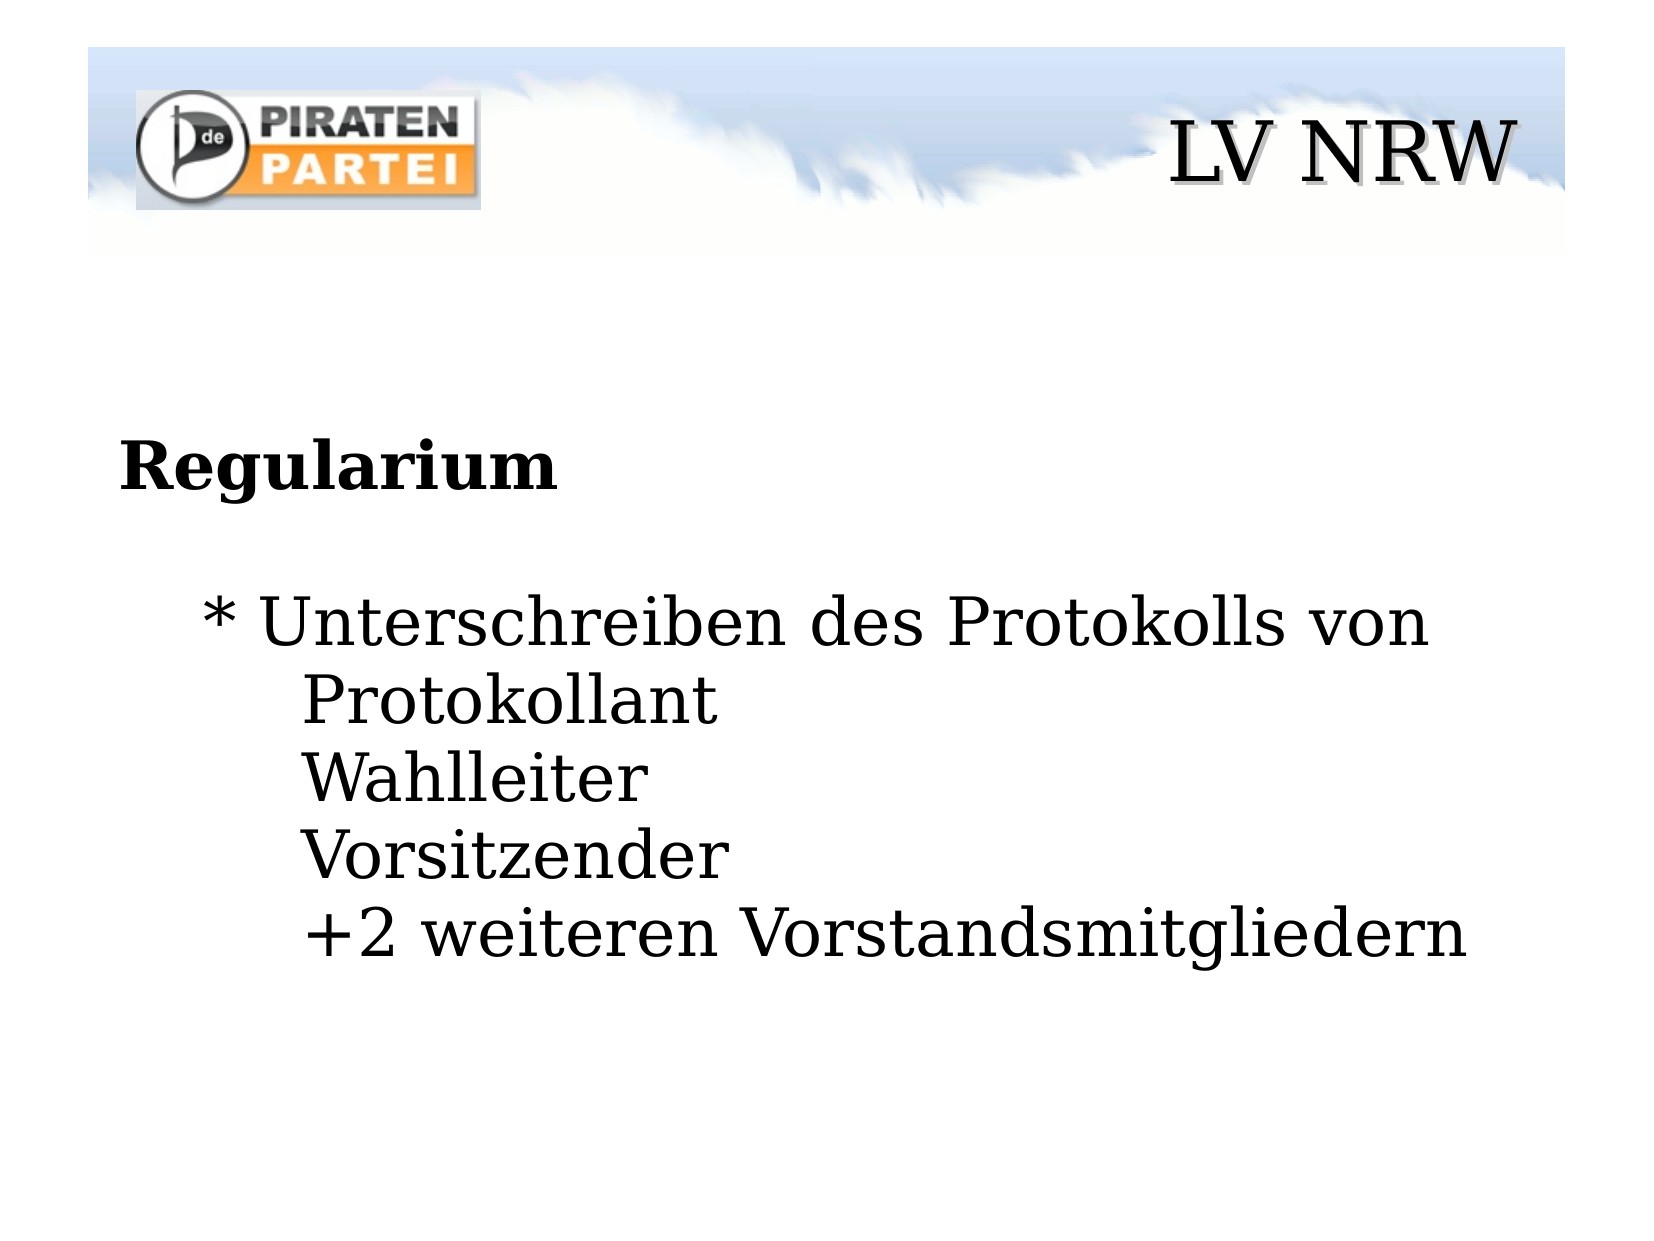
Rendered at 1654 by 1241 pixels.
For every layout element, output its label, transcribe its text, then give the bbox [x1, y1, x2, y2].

picture [136, 90, 481, 210]
title LV NRW [82, 49, 1571, 257]
subtitle Regularium * Unterschreiben des Protokolls von Protokollant Wahlleiter Vorsitzender +2 weiteren Vorstandsmitgliedern [82, 297, 1571, 1102]
